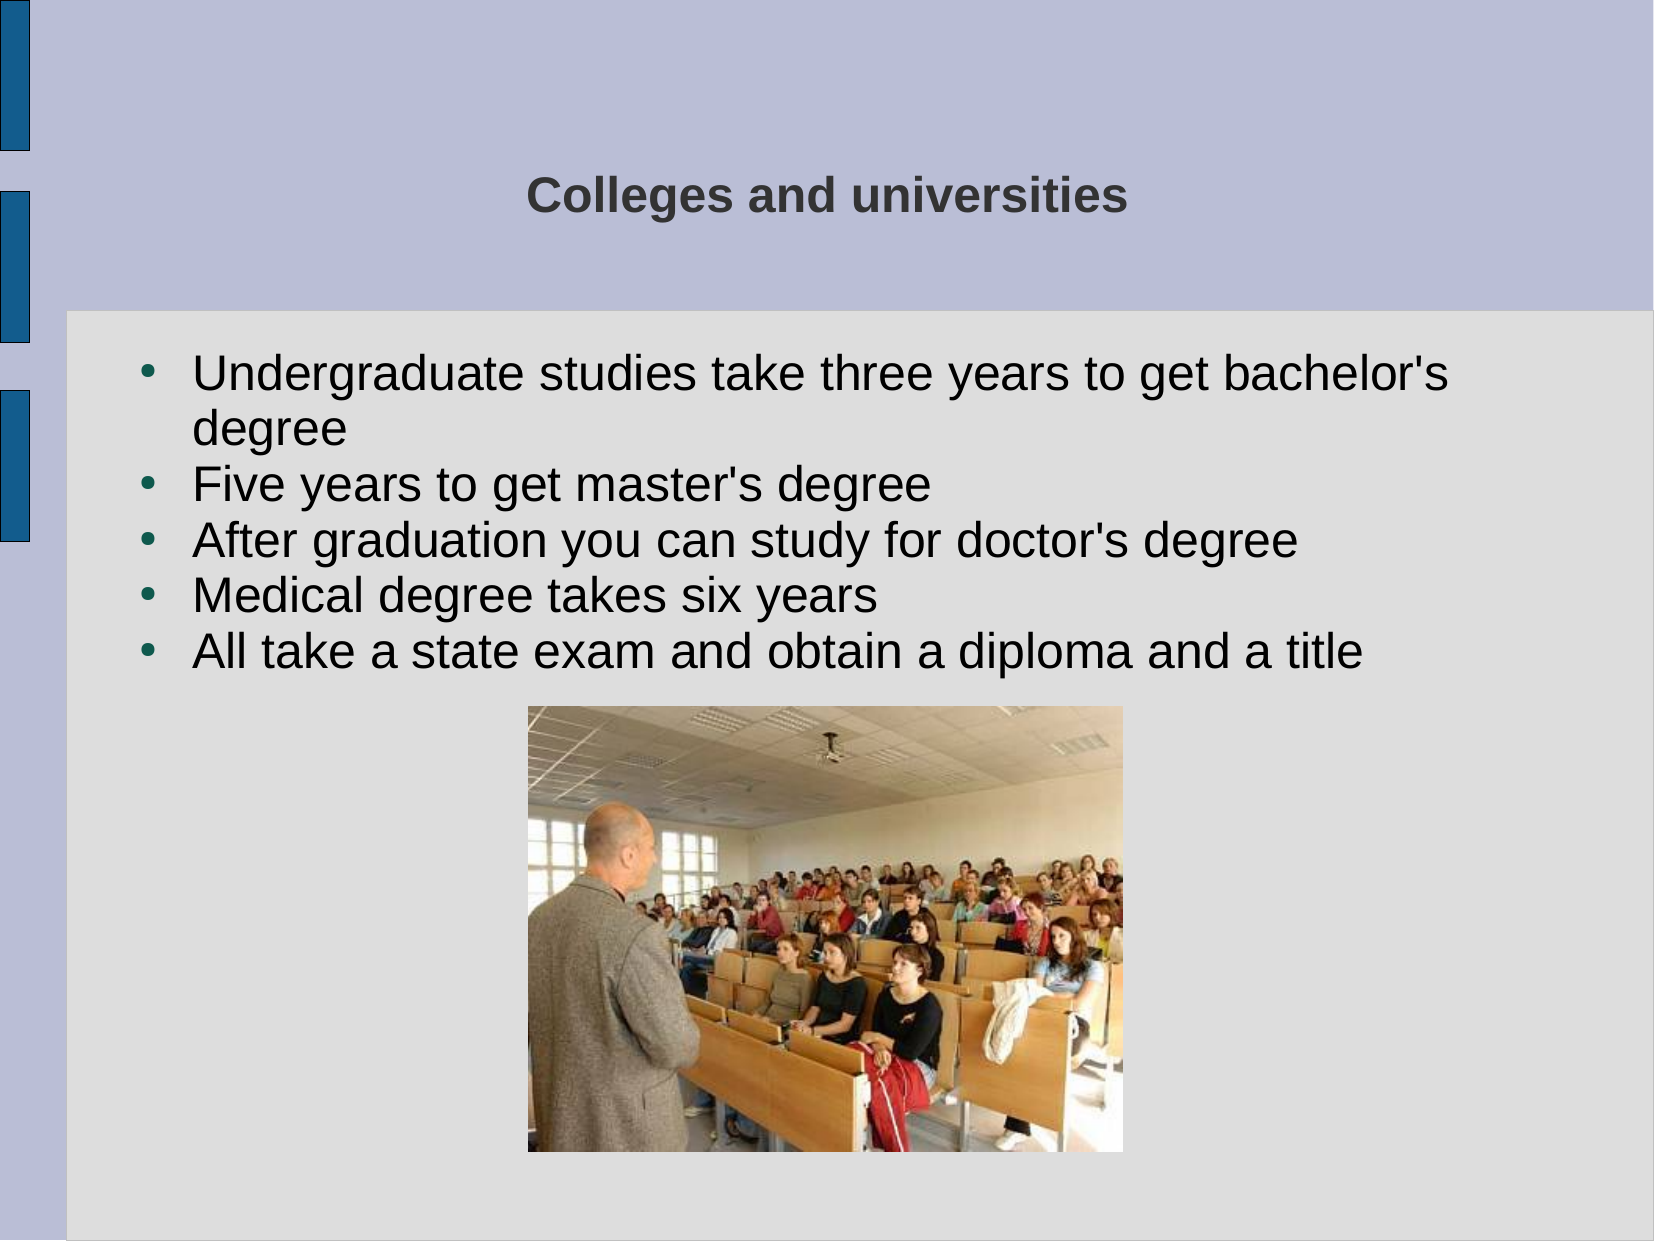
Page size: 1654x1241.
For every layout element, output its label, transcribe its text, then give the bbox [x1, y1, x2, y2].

title Colleges and universities [121, 91, 1534, 299]
list Undergraduate studies take three years to get bachelor's degree Five years to get master's degree After graduation you can study for doctor's degree Medical degree takes six years All take a state exam and obtain a diploma and a title [121, 344, 1534, 1127]
picture [528, 706, 1123, 1152]
